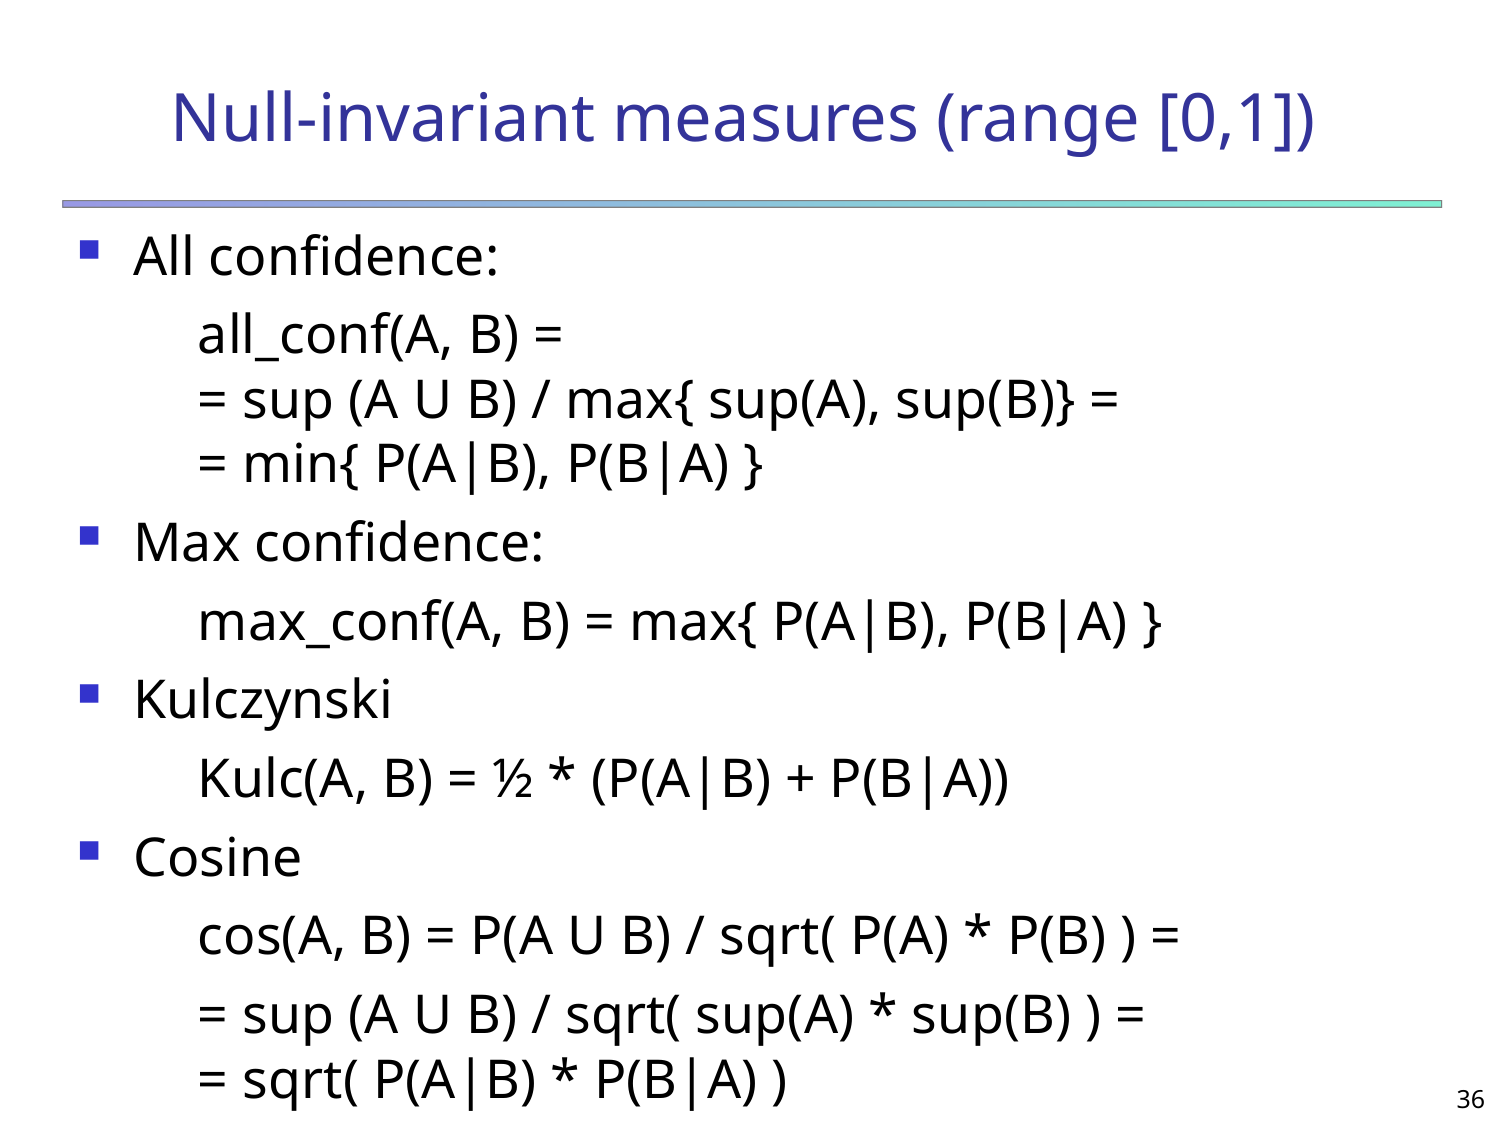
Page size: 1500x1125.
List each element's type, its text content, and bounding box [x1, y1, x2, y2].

title Null-invariant measures (range [0,1]) [62, 62, 1426, 163]
text_box <number> [1463, 1062, 1500, 1125]
list All confidence: all_conf(A, B) = = sup (A U B) / max{ sup(A), sup(B)} = = min{ P(A|B), P(B|A) } Max confidence: max_conf(A, B) = max{ P(A|B), P(B|A) } Kulczynski Kulc(A, B) = ½ * (P(A|B) + P(B|A)) Cosine cos(A, B) = P(A U B) / sqrt( P(A) * P(B) ) = = sup (A U B) / sqrt( sup(A) * sup(B) ) = = sqrt( P(A|B) * P(B|A) ) [62, 194, 1463, 1125]
